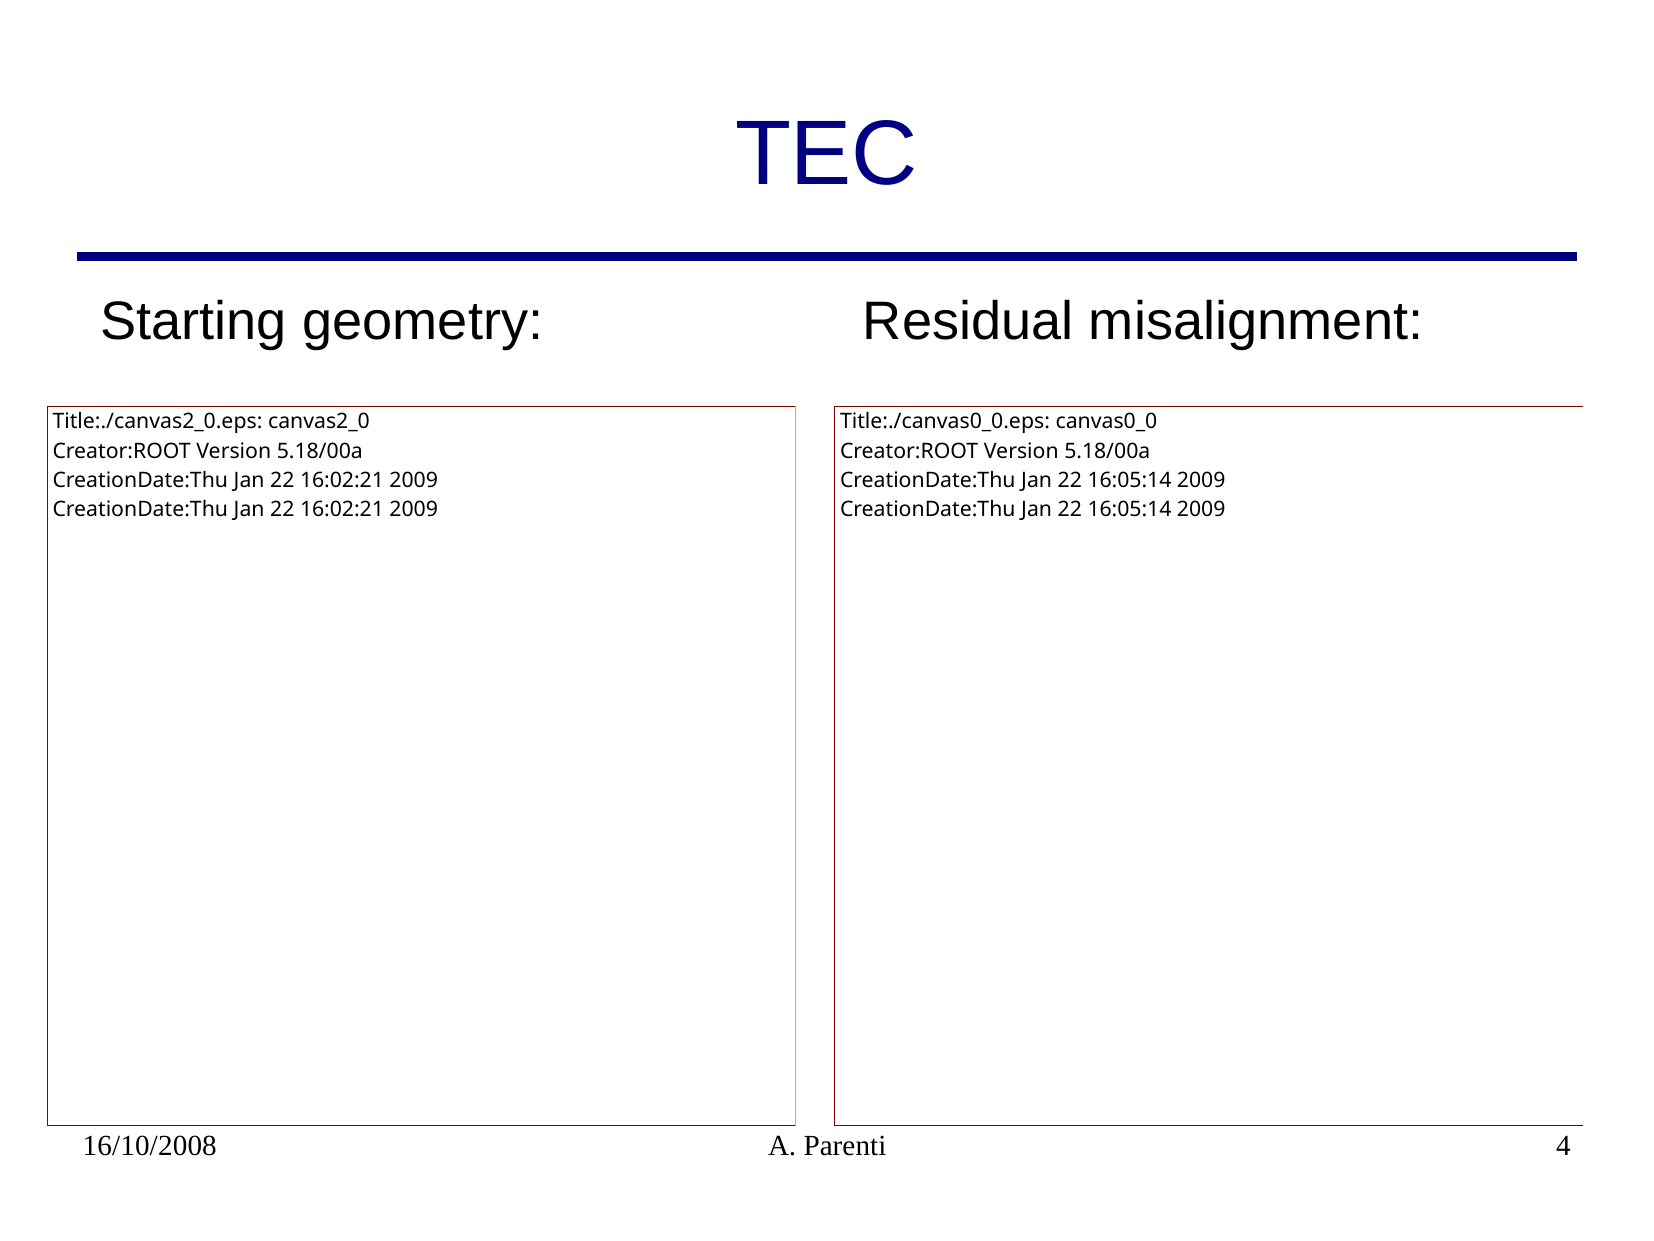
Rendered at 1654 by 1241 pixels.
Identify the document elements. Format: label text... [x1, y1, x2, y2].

picture [45, 405, 796, 1126]
list Starting geometry: [82, 290, 809, 1094]
list Residual misalignment: [845, 290, 1572, 405]
title TEC [82, 49, 1571, 257]
picture [832, 405, 1583, 1126]
